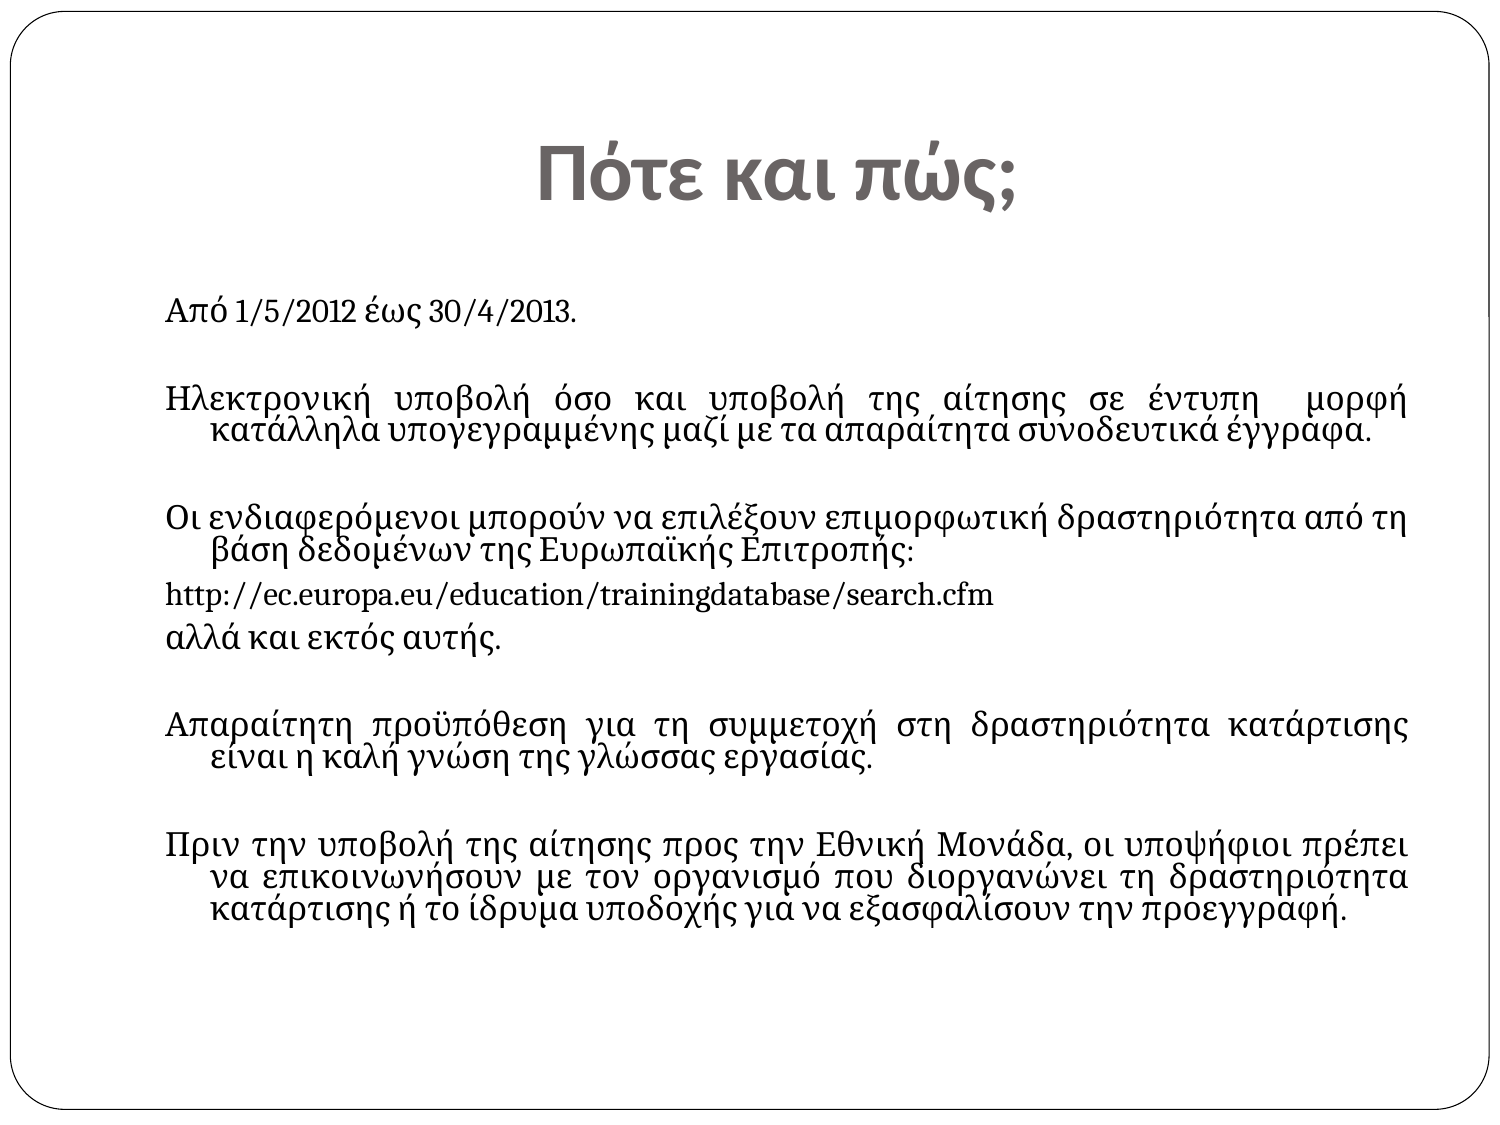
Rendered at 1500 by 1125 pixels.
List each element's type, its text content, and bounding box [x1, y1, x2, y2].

title Πότε και πώς; [150, 44, 1426, 233]
list Από 1/5/2012 έως 30/4/2013. Ηλεκτρονική υποβολή όσο και υποβολή της αίτησης σε έντυπη μορφή κατάλληλα υπογεγραμμένης μαζί με τα απαραίτητα συνοδευτικά έγγραφα. Οι ενδιαφερόμενοι μπορούν να επιλέξουν επιμορφωτική δραστηριότητα από τη βάση δεδομένων της Ευρωπαϊκής Επιτροπής: http://ec.europa.eu/education/trainingdatabase/search.cfm αλλά και εκτός αυτής. Απαραίτητη προϋπόθεση για τη συμμετοχή στη δραστηριότητα κατάρτισης είναι η καλή γνώση της γλώσσας εργασίας. Πριν την υποβολή της αίτησης προς την Εθνική Μονάδα, οι υποψήφιοι πρέπει να επικοινωνήσουν με τον οργανισμό που διοργανώνει τη δραστηριότητα κατάρτισης ή το ίδρυμα υποδοχής για να εξασφαλίσουν την προεγγραφή. [150, 237, 1426, 988]
